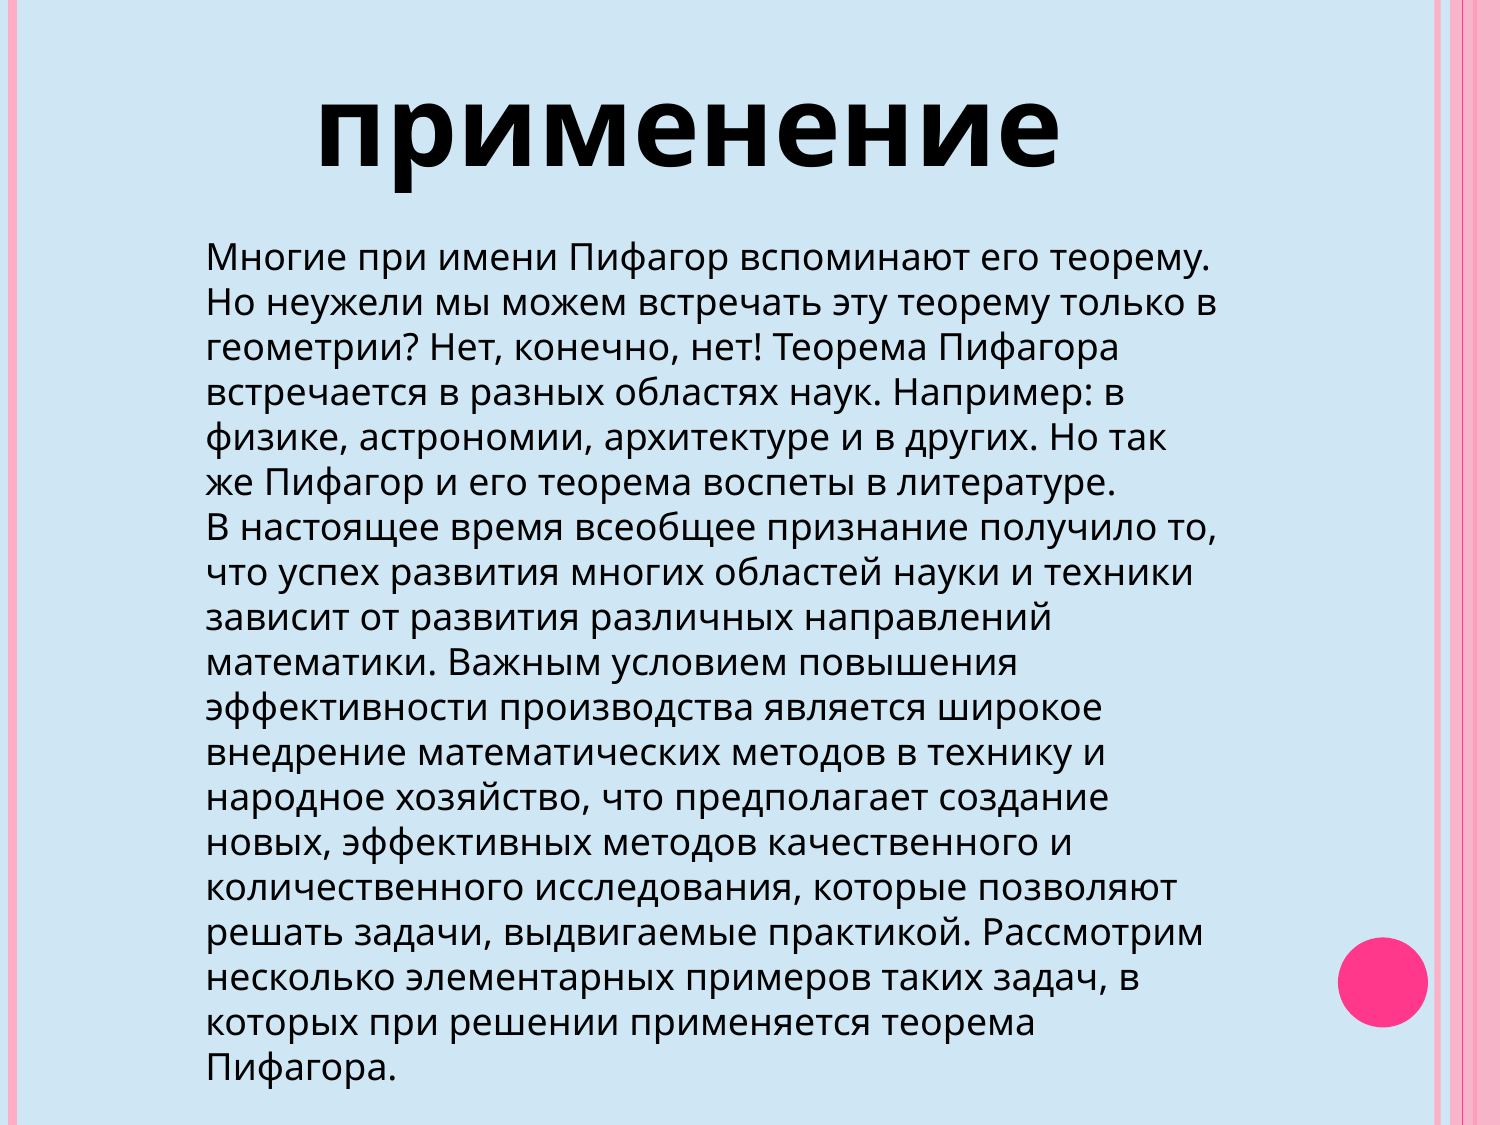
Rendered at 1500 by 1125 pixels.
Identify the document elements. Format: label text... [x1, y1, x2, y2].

text_box Многие при имени Пифагор вспоминают его теорему. Но неужели мы можем встречать эту теорему только в геометрии? Нет, конечно, нет! Теорема Пифагора встречается в разных областях наук. Например: в физике, астрономии, архитектуре и в других. Но так же Пифагор и его теорема воспеты в литературе. В настоящее время всеобщее признание получило то, что успех развития многих областей науки и техники зависит от развития различных направлений математики. Важным условием повышения эффективности производства является широкое внедрение математических методов в технику и народное хозяйство, что предполагает создание новых, эффективных методов качественного и количественного исследования, которые позволяют решать задачи, выдвигаемые практикой. Рассмотрим несколько элементарных примеров таких задач, в которых при решении применяется теорема Пифагора. [190, 225, 1234, 1125]
text_box применение [298, 46, 1079, 197]
